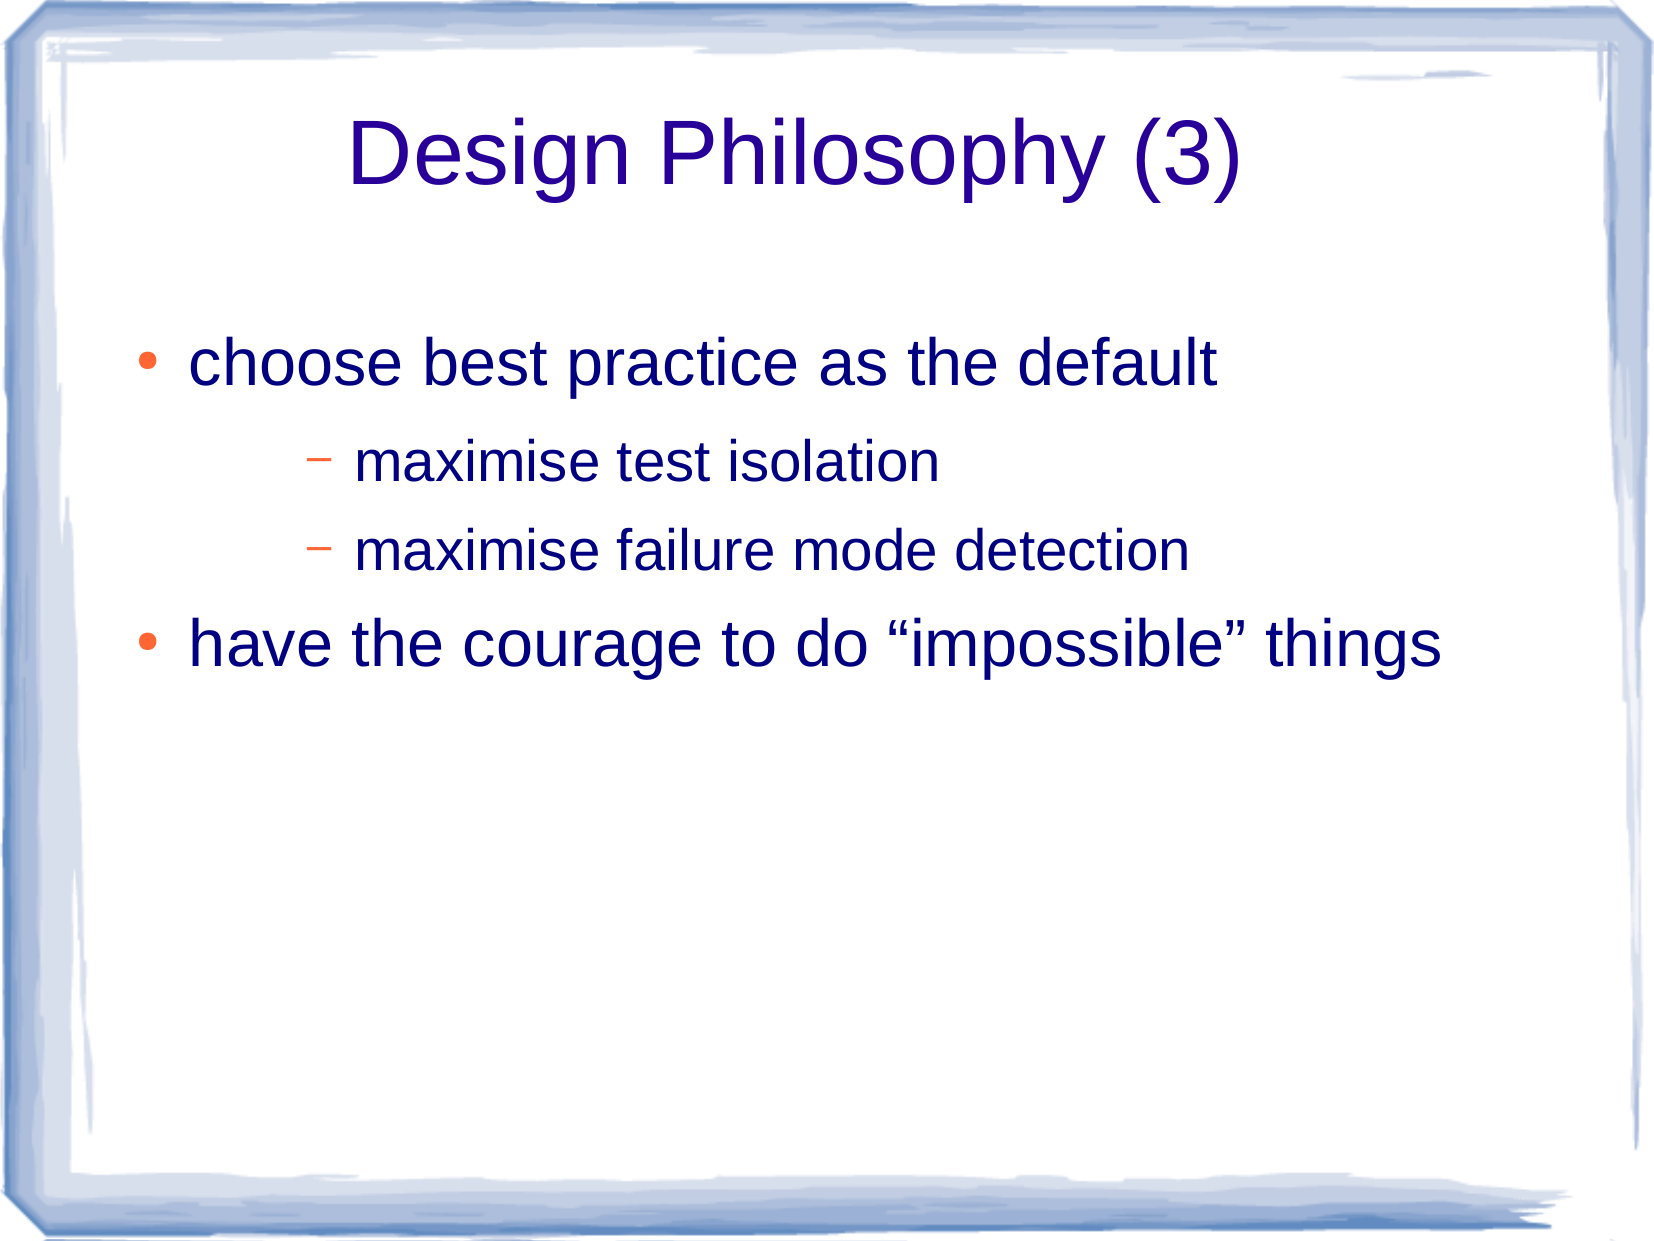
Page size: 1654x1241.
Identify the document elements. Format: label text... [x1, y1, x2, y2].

list choose best practice as the default maximise test isolation maximise failure mode detection have the courage to do “impossible” things [118, 324, 1571, 1129]
picture [0, 0, 1654, 1241]
title Design Philosophy (3) [82, 56, 1571, 250]
